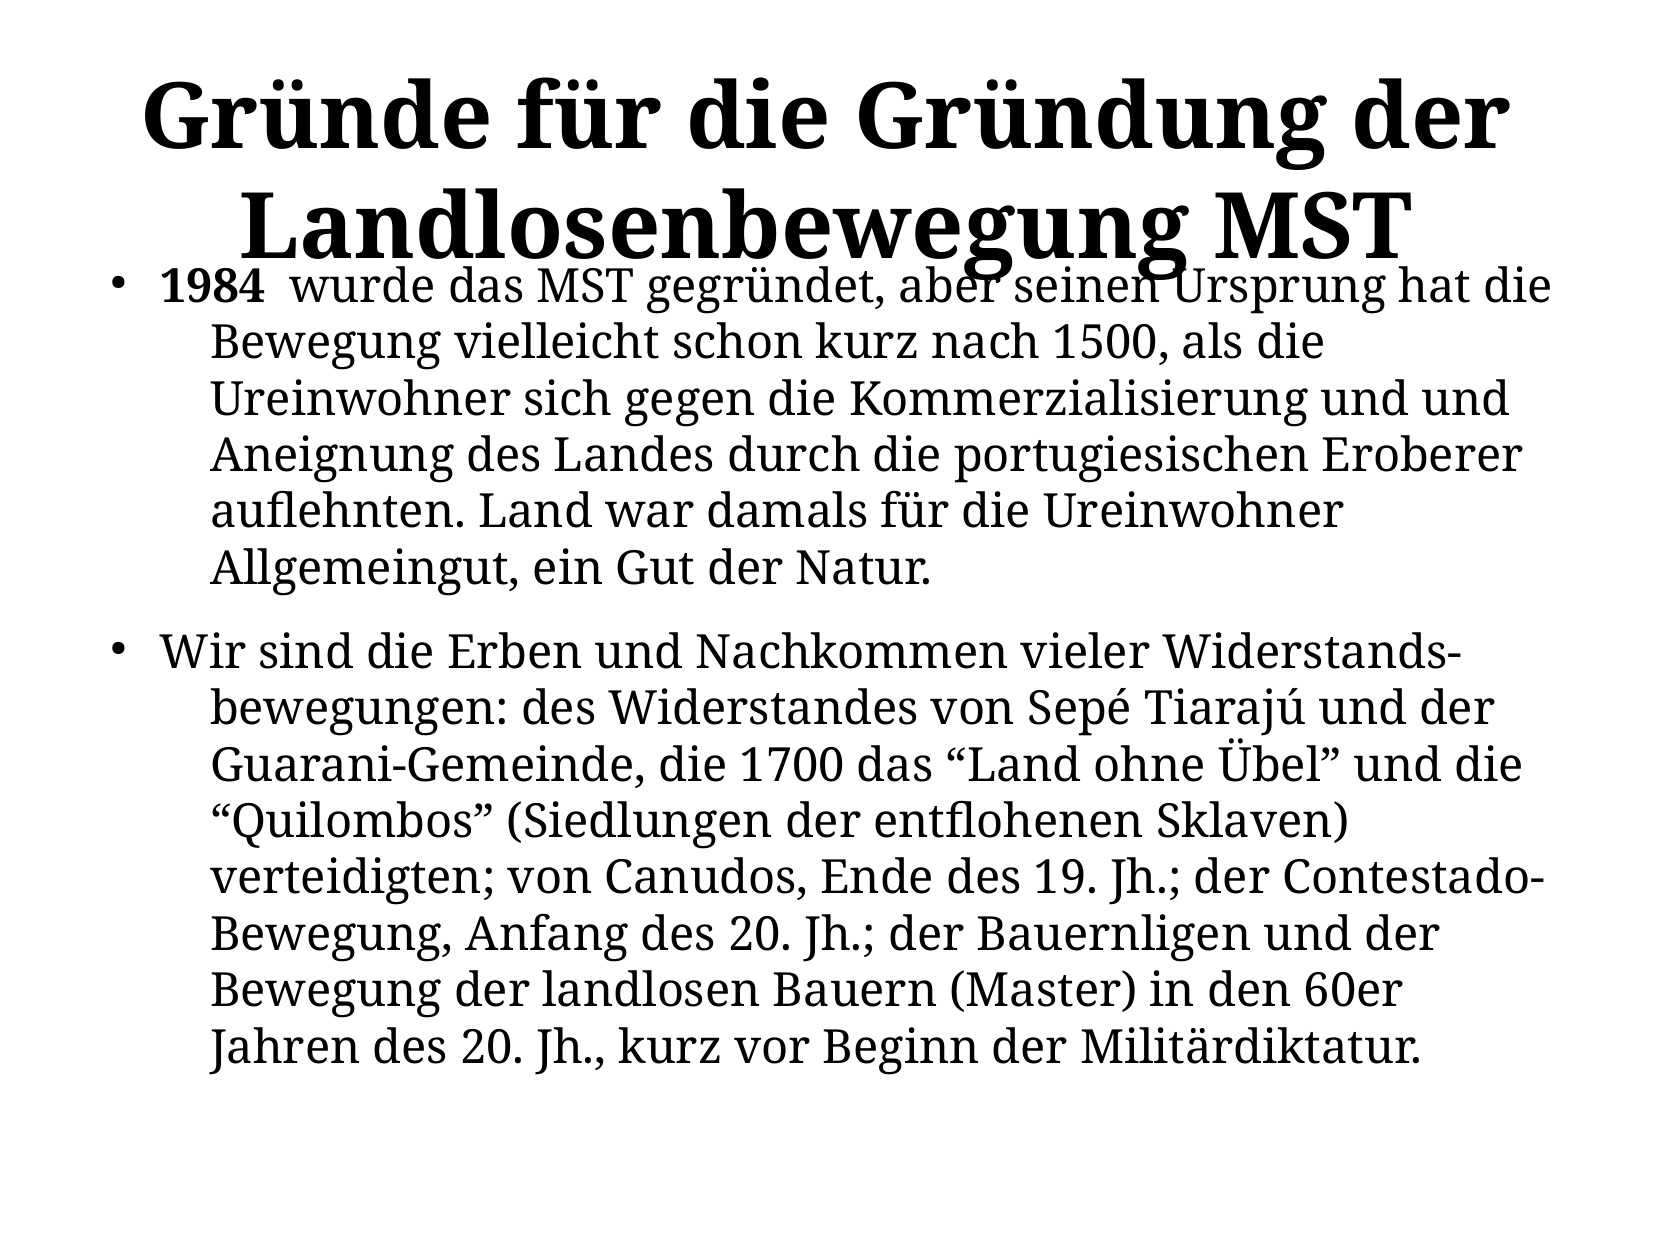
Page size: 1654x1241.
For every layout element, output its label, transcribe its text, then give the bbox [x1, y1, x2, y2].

list 1984 wurde das MST gegründet, aber seinen Ursprung hat die Bewegung vielleicht schon kurz nach 1500, als die Ureinwohner sich gegen die Kommerzialisierung und und Aneignung des Landes durch die portugiesischen Eroberer auflehnten. Land war damals für die Ureinwohner Allgemeingut, ein Gut der Natur. Wir sind die Erben und Nachkommen vieler Widerstands-bewegungen: des Widerstandes von Sepé Tiarajú und der Guarani-Gemeinde, die 1700 das “Land ohne Übel” und die “Quilombos” (Siedlungen der entflohenen Sklaven) verteidigten; von Canudos, Ende des 19. Jh.; der Contestado-Bewegung, Anfang des 20. Jh.; der Bauernligen und der Bewegung der landlosen Bauern (Master) in den 60er Jahren des 20. Jh., kurz vor Beginn der Militärdiktatur. [76, 152, 1565, 1079]
title Gründe für die Gründung der Landlosenbewegung MST [82, 56, 1571, 250]
